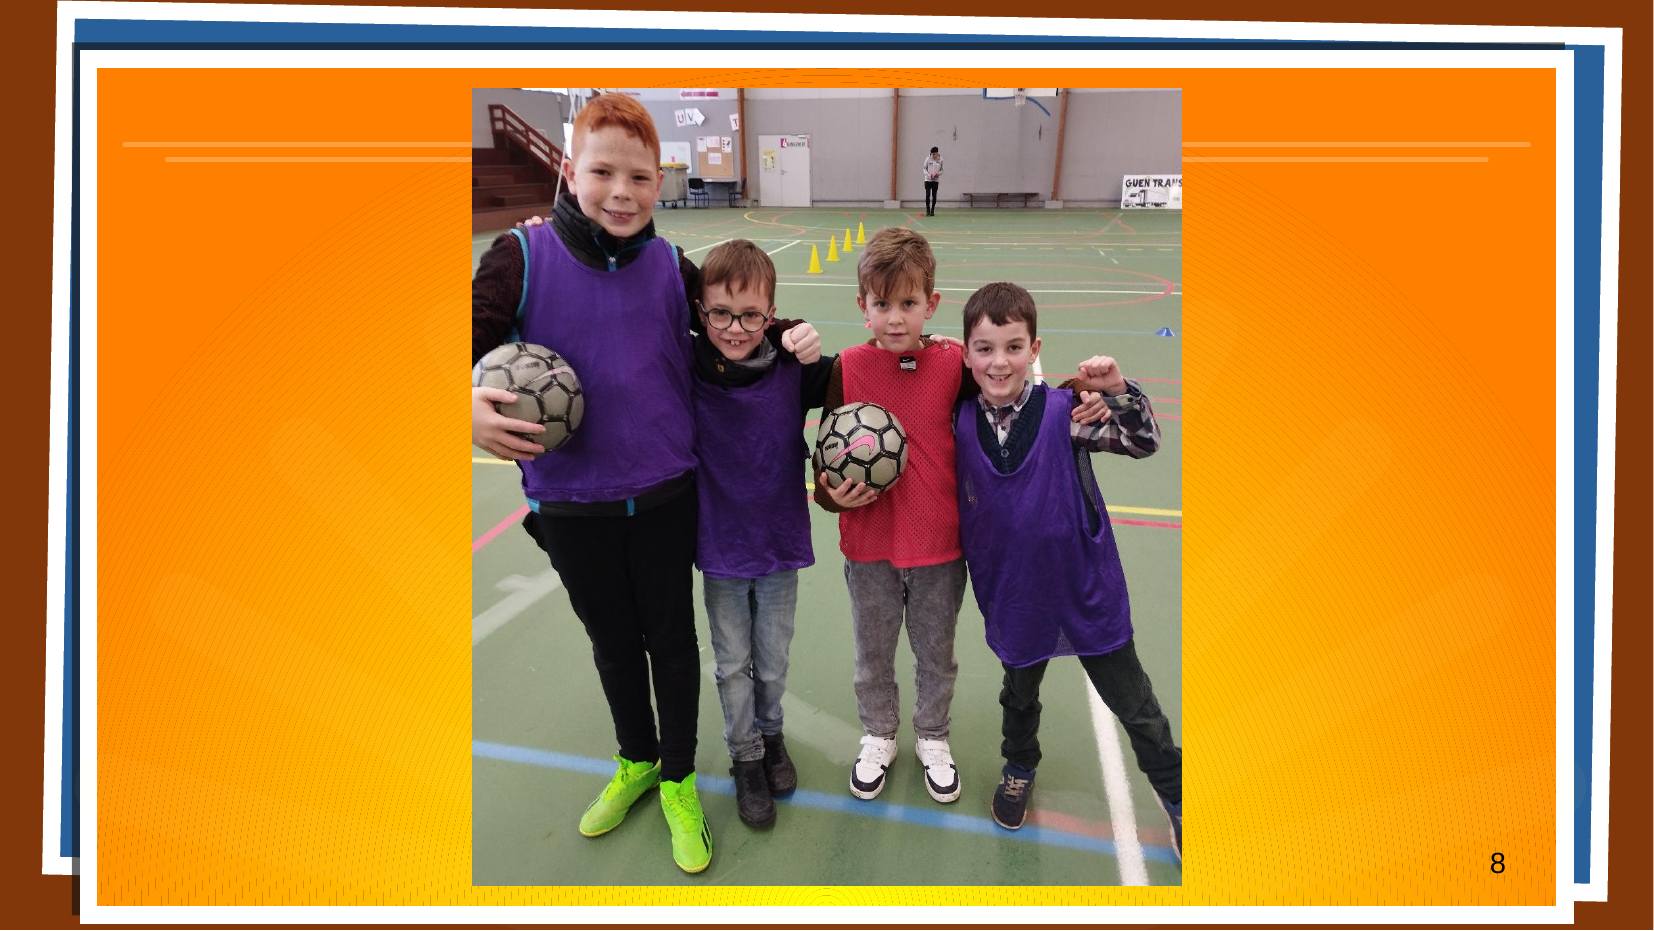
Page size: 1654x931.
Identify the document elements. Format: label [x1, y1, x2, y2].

picture [472, 88, 1182, 886]
